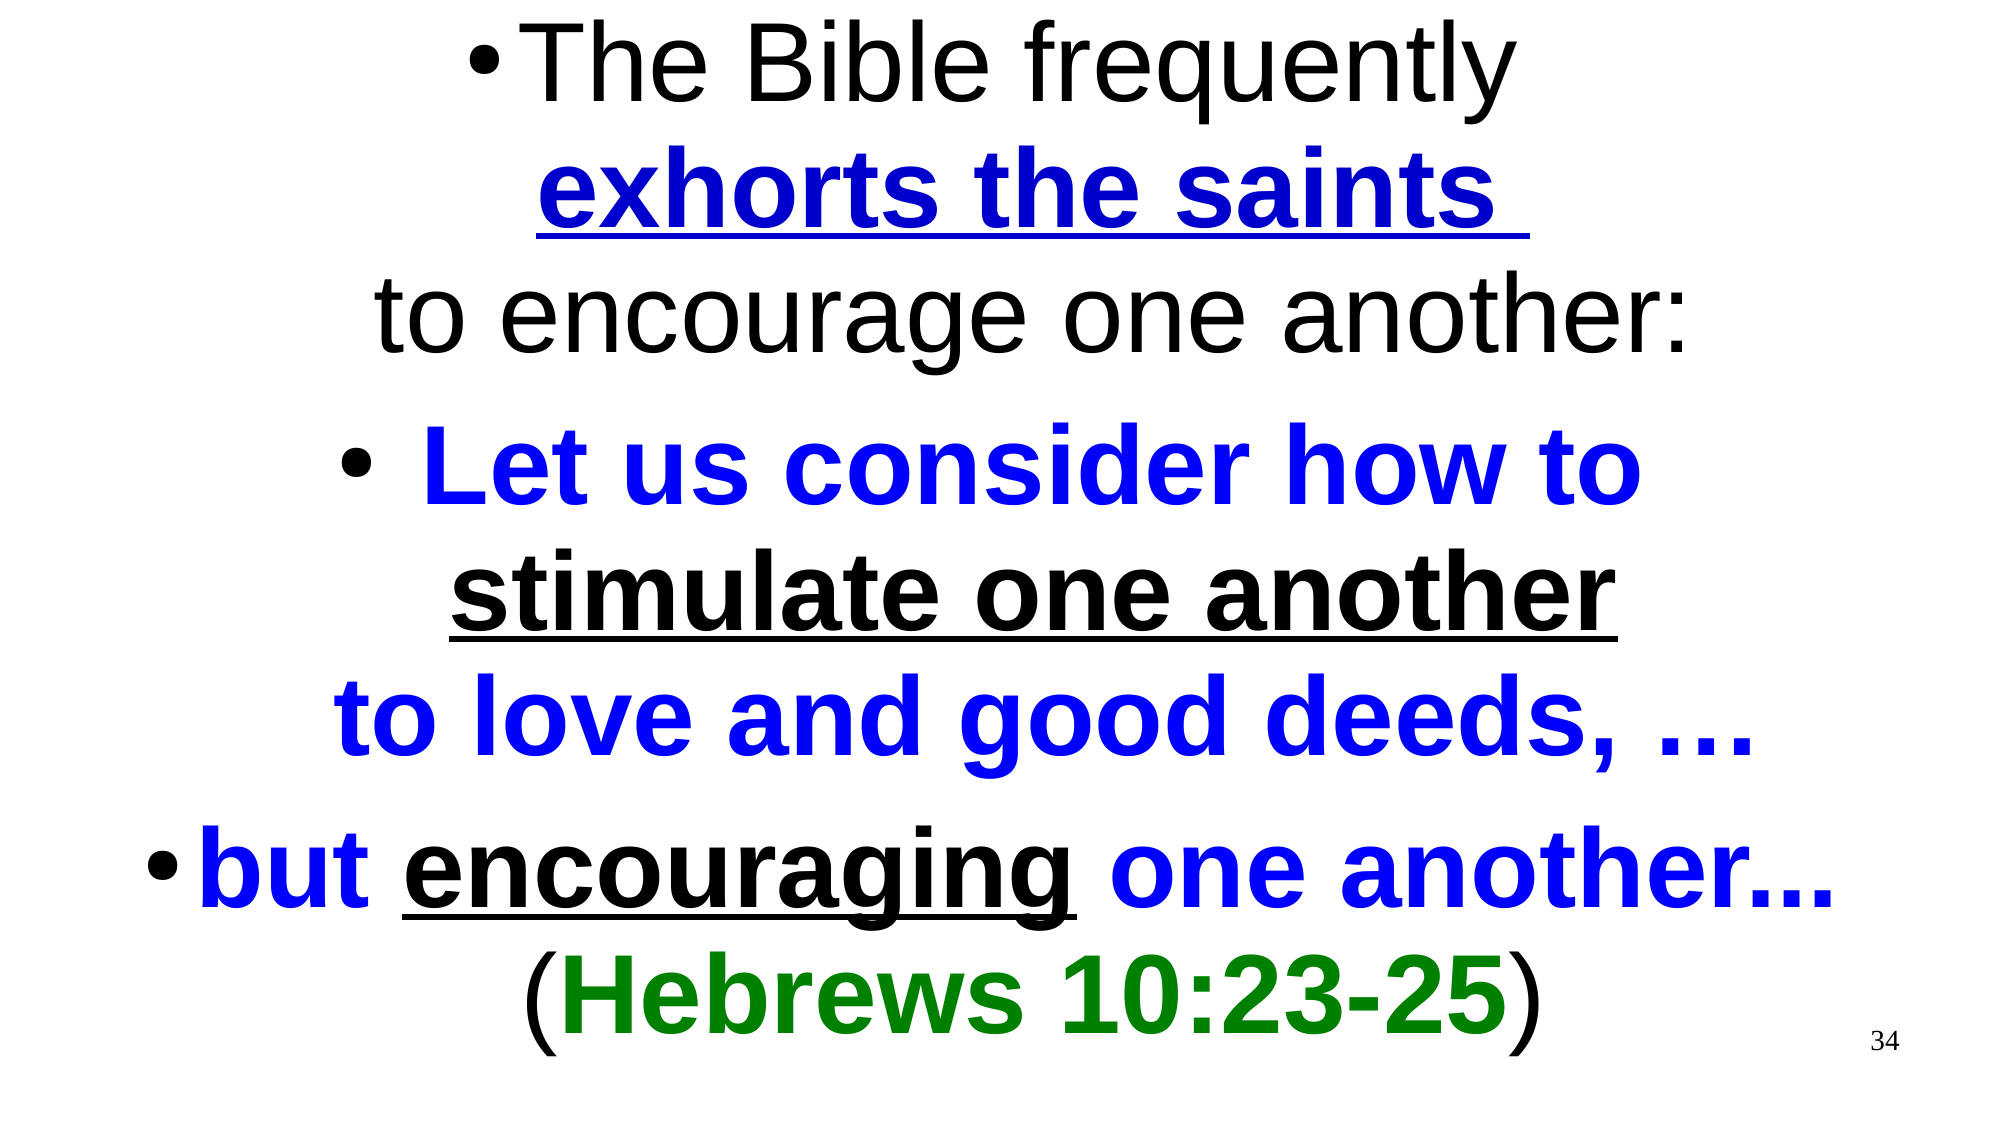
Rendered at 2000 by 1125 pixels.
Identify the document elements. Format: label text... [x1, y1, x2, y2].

list The Bible frequently exhorts the saints to encourage one another: Let us consider how to stimulate one another to love and good deeds, … but encouraging one another... (Hebrews 10:23-25) [0, 0, 1996, 1123]
